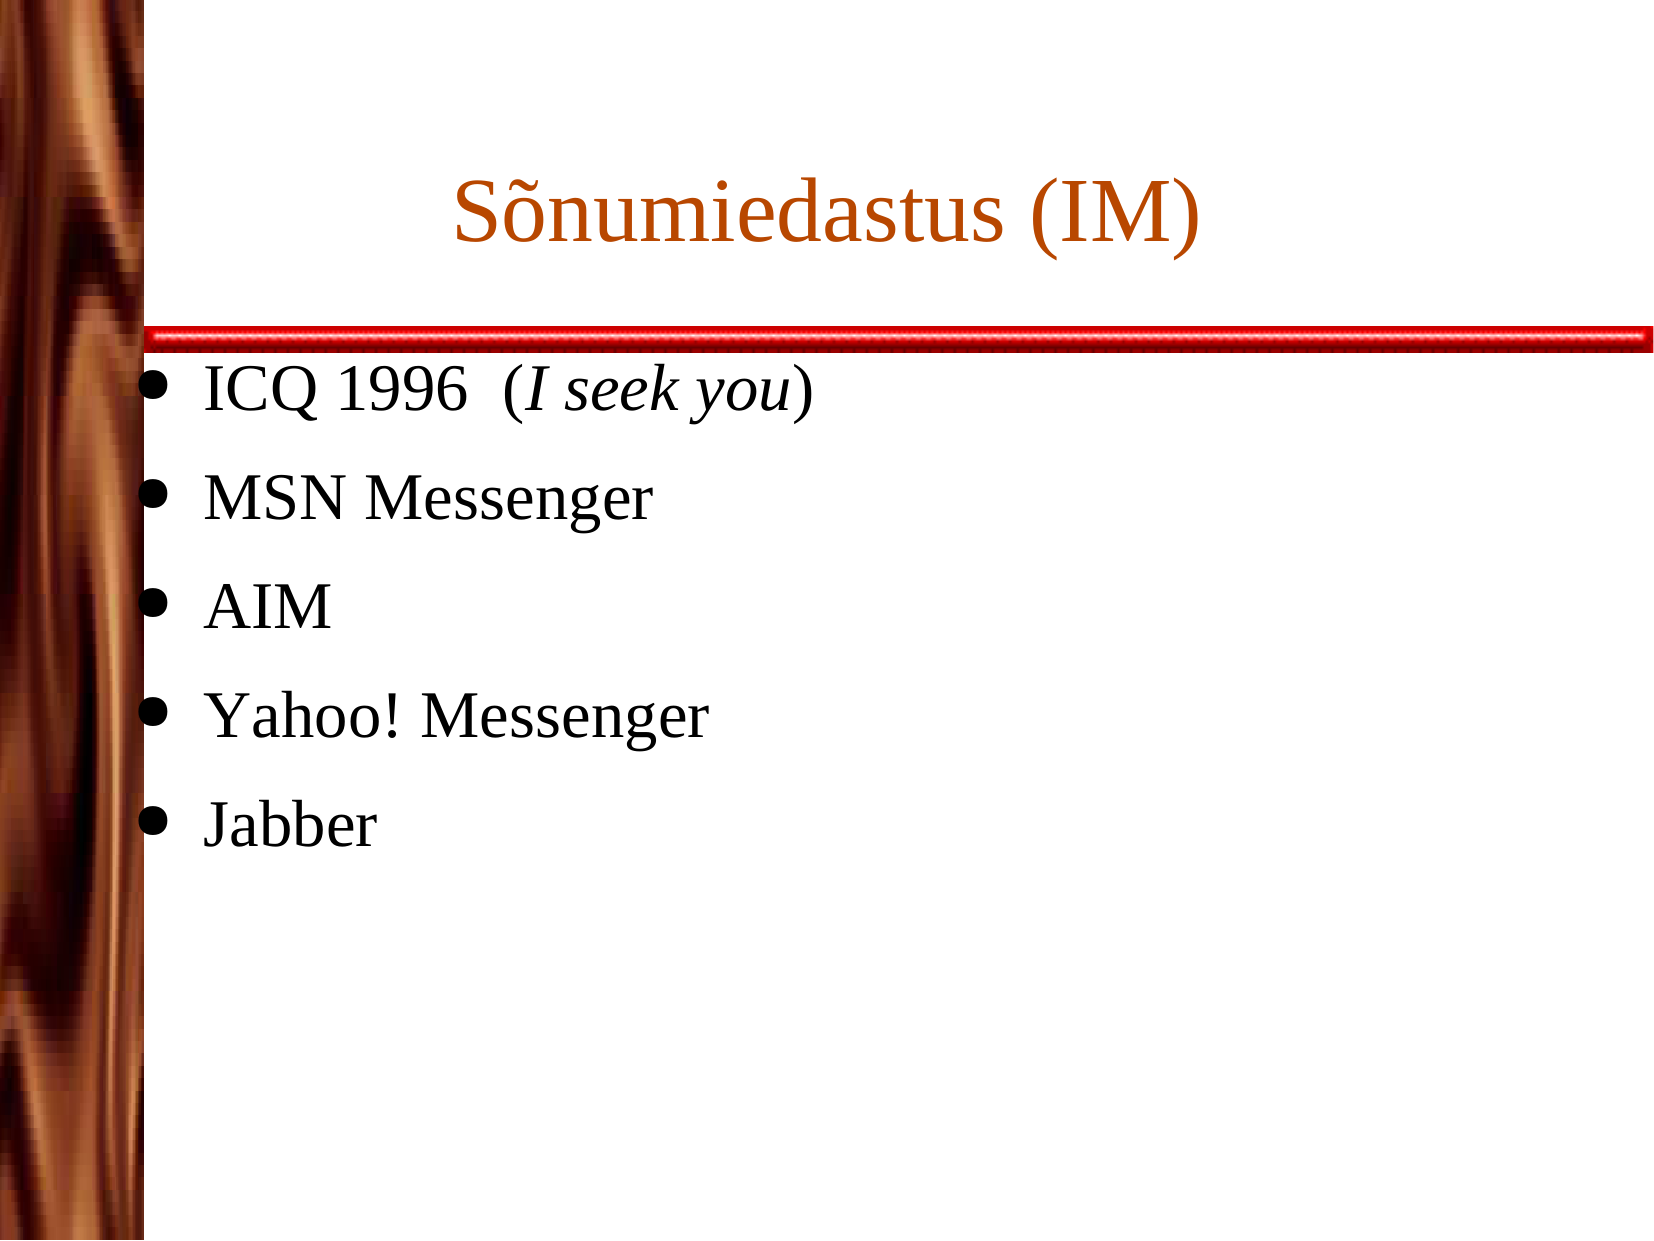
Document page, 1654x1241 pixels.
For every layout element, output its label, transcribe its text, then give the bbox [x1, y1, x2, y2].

title Sõnumiedastus (IM) [121, 100, 1533, 312]
picture [0, 0, 1654, 1240]
list ICQ 1996 (I seek you) MSN Messenger AIM Yahoo! Messenger Jabber [121, 344, 1533, 1126]
